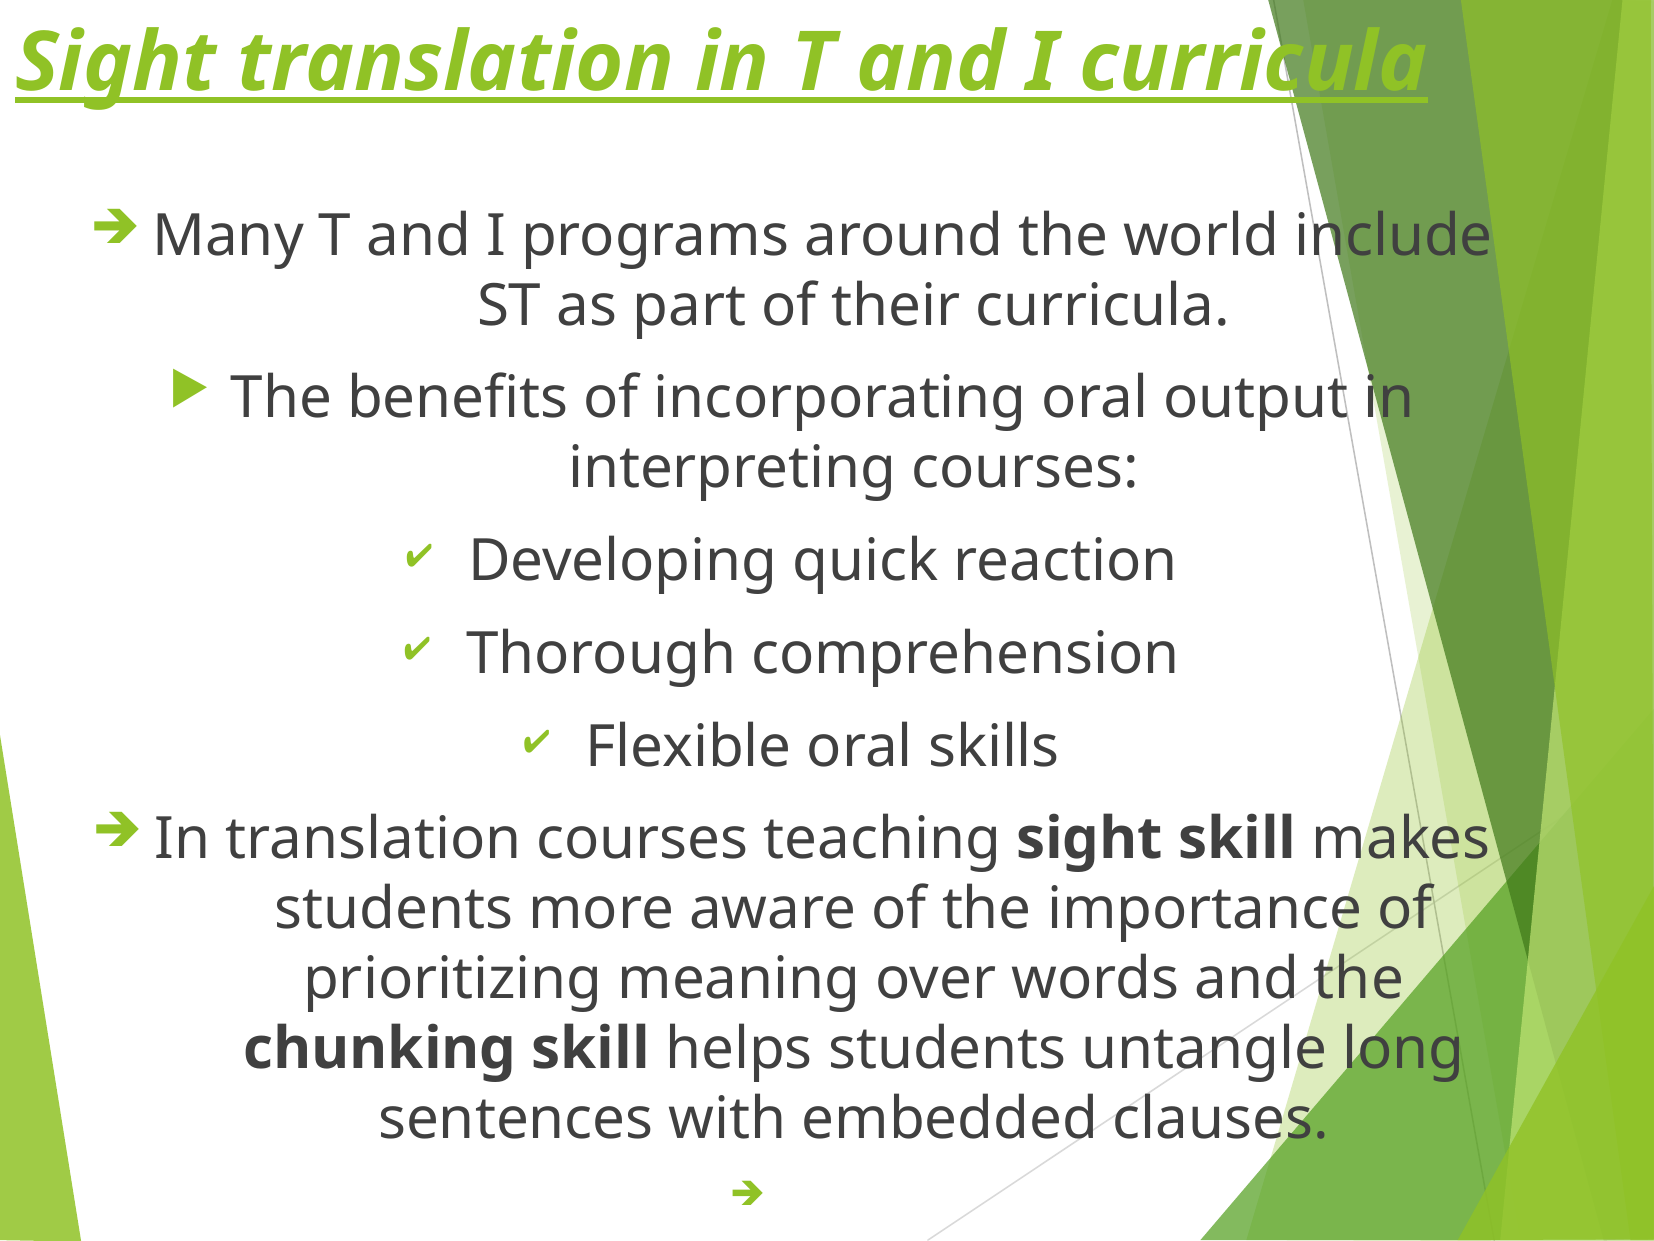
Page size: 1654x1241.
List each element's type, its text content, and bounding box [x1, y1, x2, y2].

title Sight translation in T and I curricula [0, 0, 1606, 222]
subtitle Many T and I programs around the world include ST as part of their curricula. The benefits of incorporating oral output in interpreting courses: Developing quick reaction Thorough comprehension Flexible oral skills In translation courses teaching sight skill makes students more aware of the importance of prioritizing meaning over words and the chunking skill helps students untangle long sentences with embedded clauses. [71, 185, 1513, 1241]
